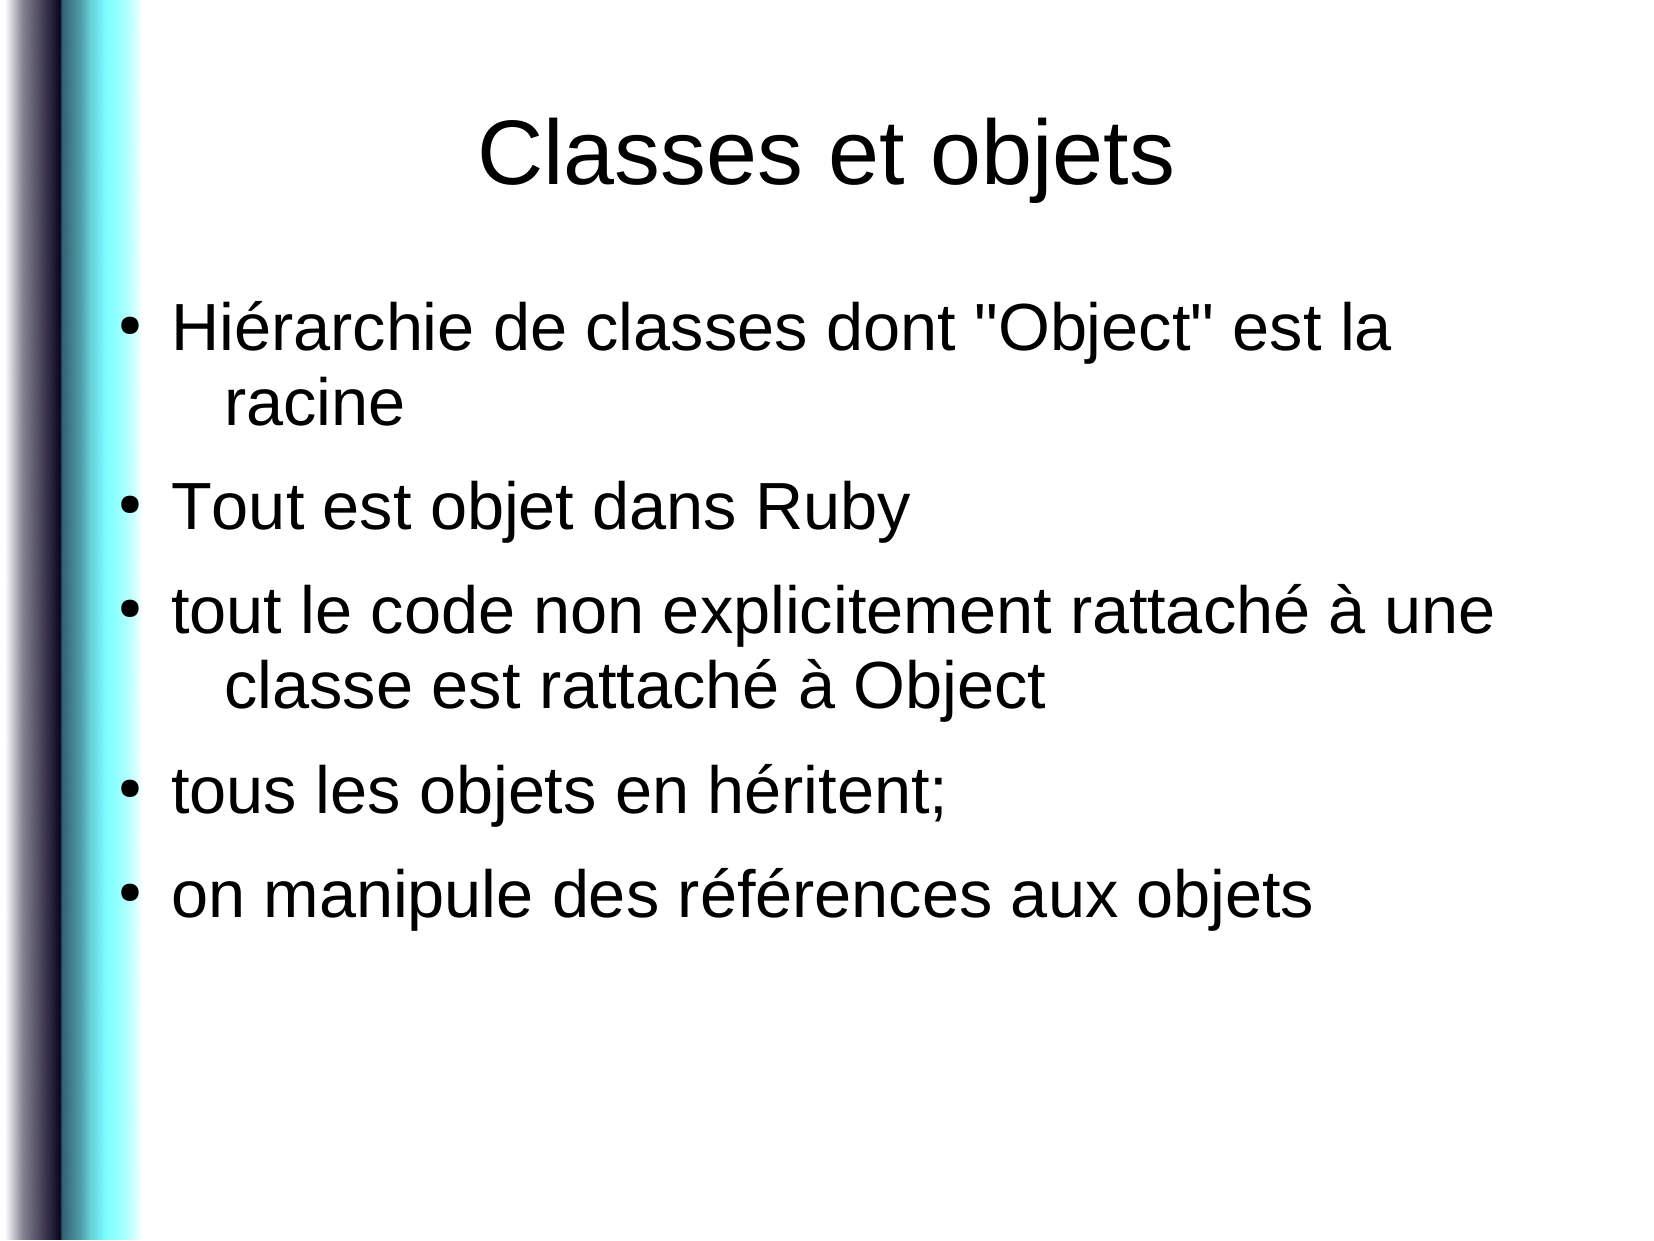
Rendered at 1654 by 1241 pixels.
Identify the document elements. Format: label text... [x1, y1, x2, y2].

title Classes et objets [82, 49, 1571, 257]
list Hiérarchie de classes dont "Object" est la racine Tout est objet dans Ruby tout le code non explicitement rattaché à une classe est rattaché à Object tous les objets en héritent; on manipule des références aux objets [82, 290, 1571, 1109]
picture [0, 0, 1654, 1240]
